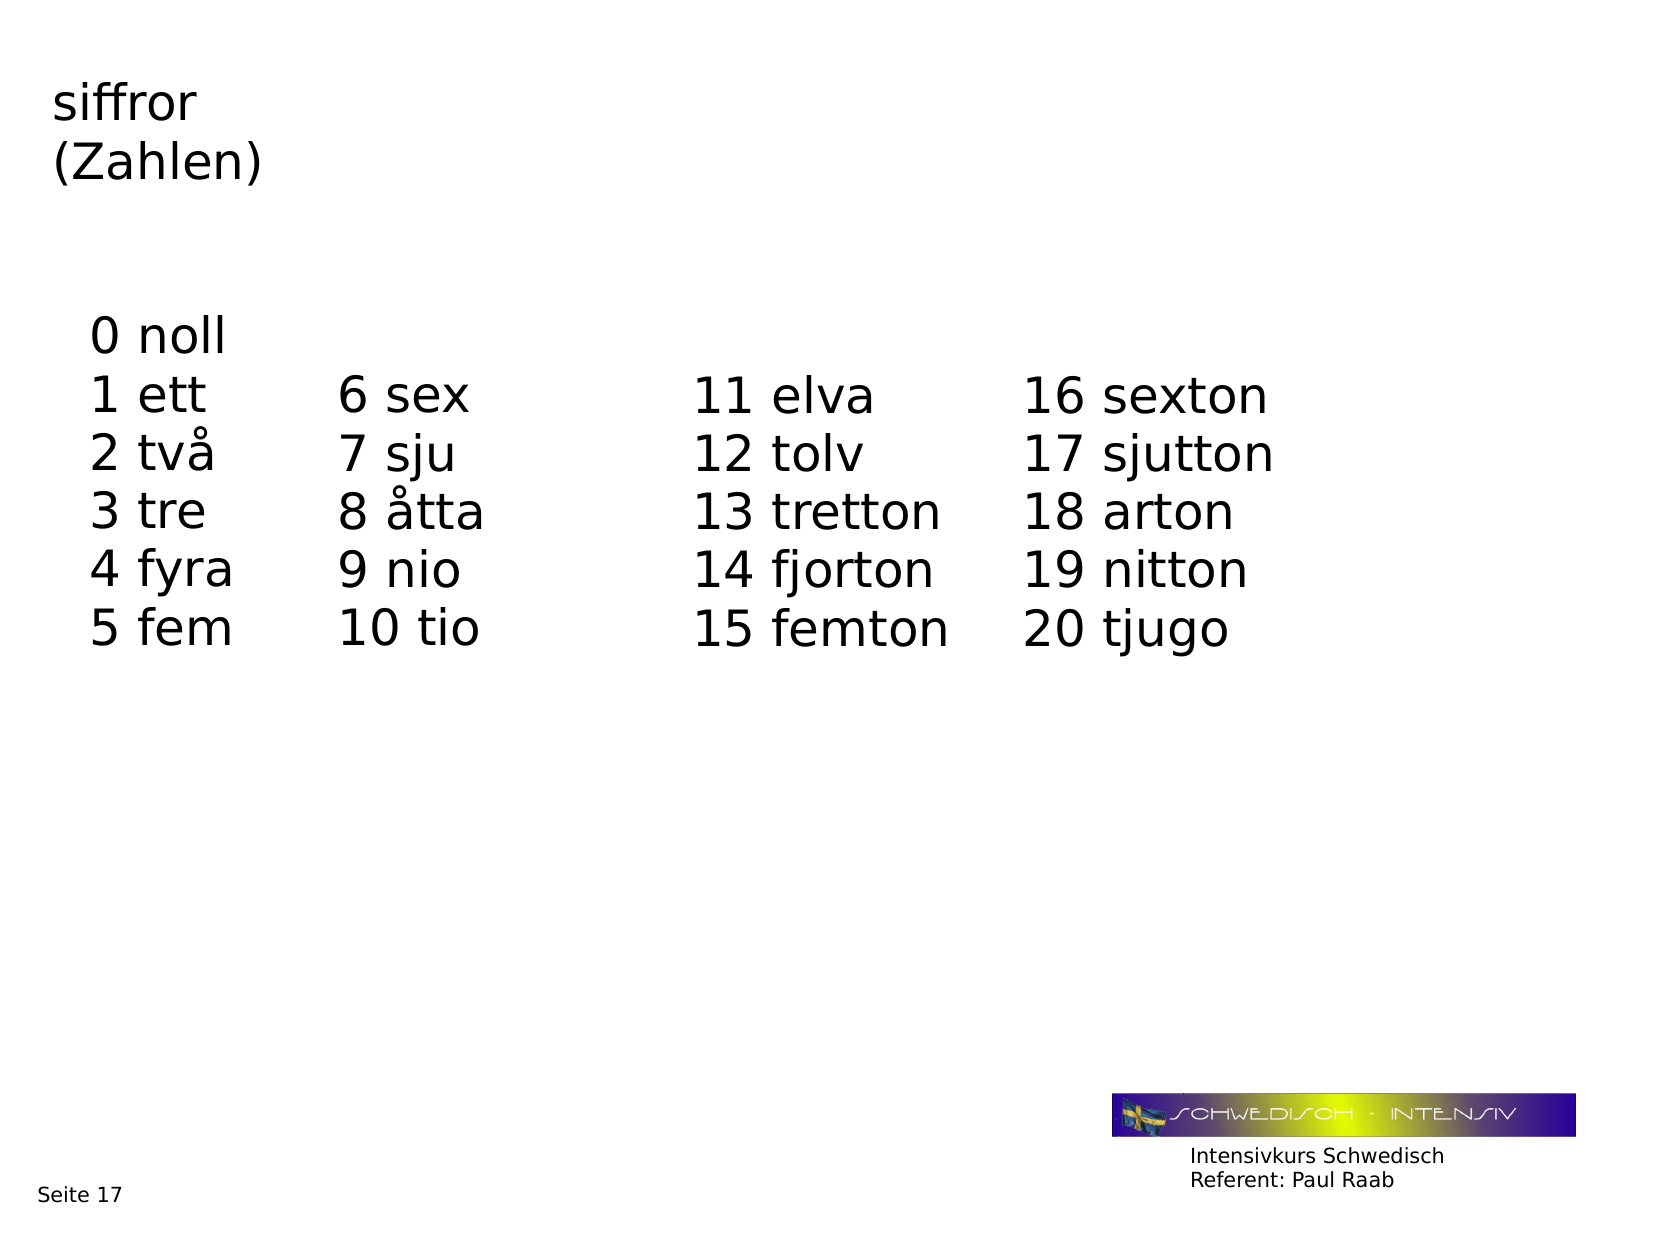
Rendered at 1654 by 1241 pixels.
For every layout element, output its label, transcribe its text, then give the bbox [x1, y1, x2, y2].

text_box 16 sexton 17 sjutton 18 arton 19 nitton 20 tjugo [1008, 359, 1501, 666]
text_box 0 noll 1 ett 2 två 3 tre 4 fyra 5 fem [75, 300, 263, 665]
text_box 11 elva 12 tolv 13 tretton 14 fjorton 15 femton [677, 359, 992, 666]
picture [1112, 1093, 1576, 1137]
text_box siffror (Zahlen) [37, 67, 976, 199]
text_box 6 sex 7 sju 8 åtta 9 nio 10 tio [323, 359, 638, 666]
